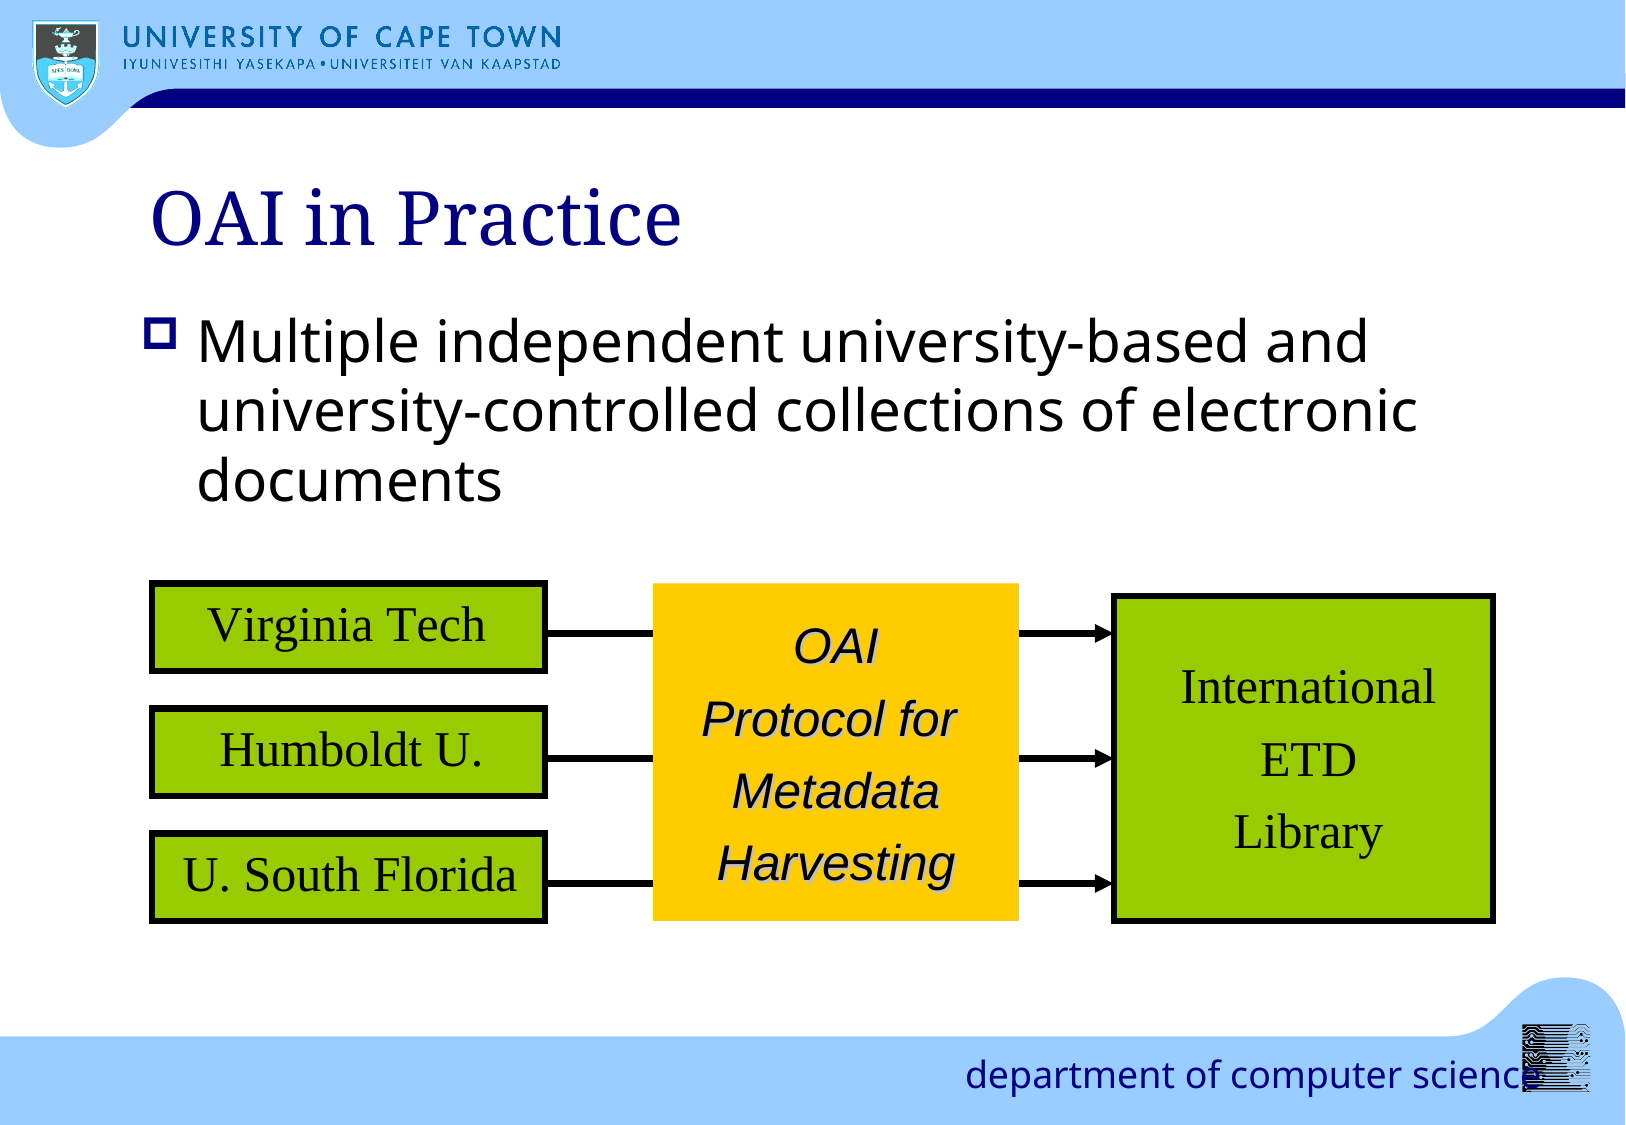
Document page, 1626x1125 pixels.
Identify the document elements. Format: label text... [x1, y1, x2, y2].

text_box OAI Protocol for Metadata Harvesting [653, 583, 1019, 921]
picture [1522, 1024, 1591, 1092]
text_box Humboldt U. [204, 708, 499, 784]
text_box Virginia Tech [191, 583, 502, 659]
text_box [1113, 595, 1493, 921]
picture [1526, 1070, 1536, 1076]
text_box U. South Florida [167, 833, 533, 909]
text_box International ETD Library [1165, 645, 1452, 867]
list Multiple independent university-based and university-controlled collections of electronic documents [125, 296, 1570, 949]
title OAI in Practice [134, 140, 1571, 268]
picture [120, 23, 563, 71]
